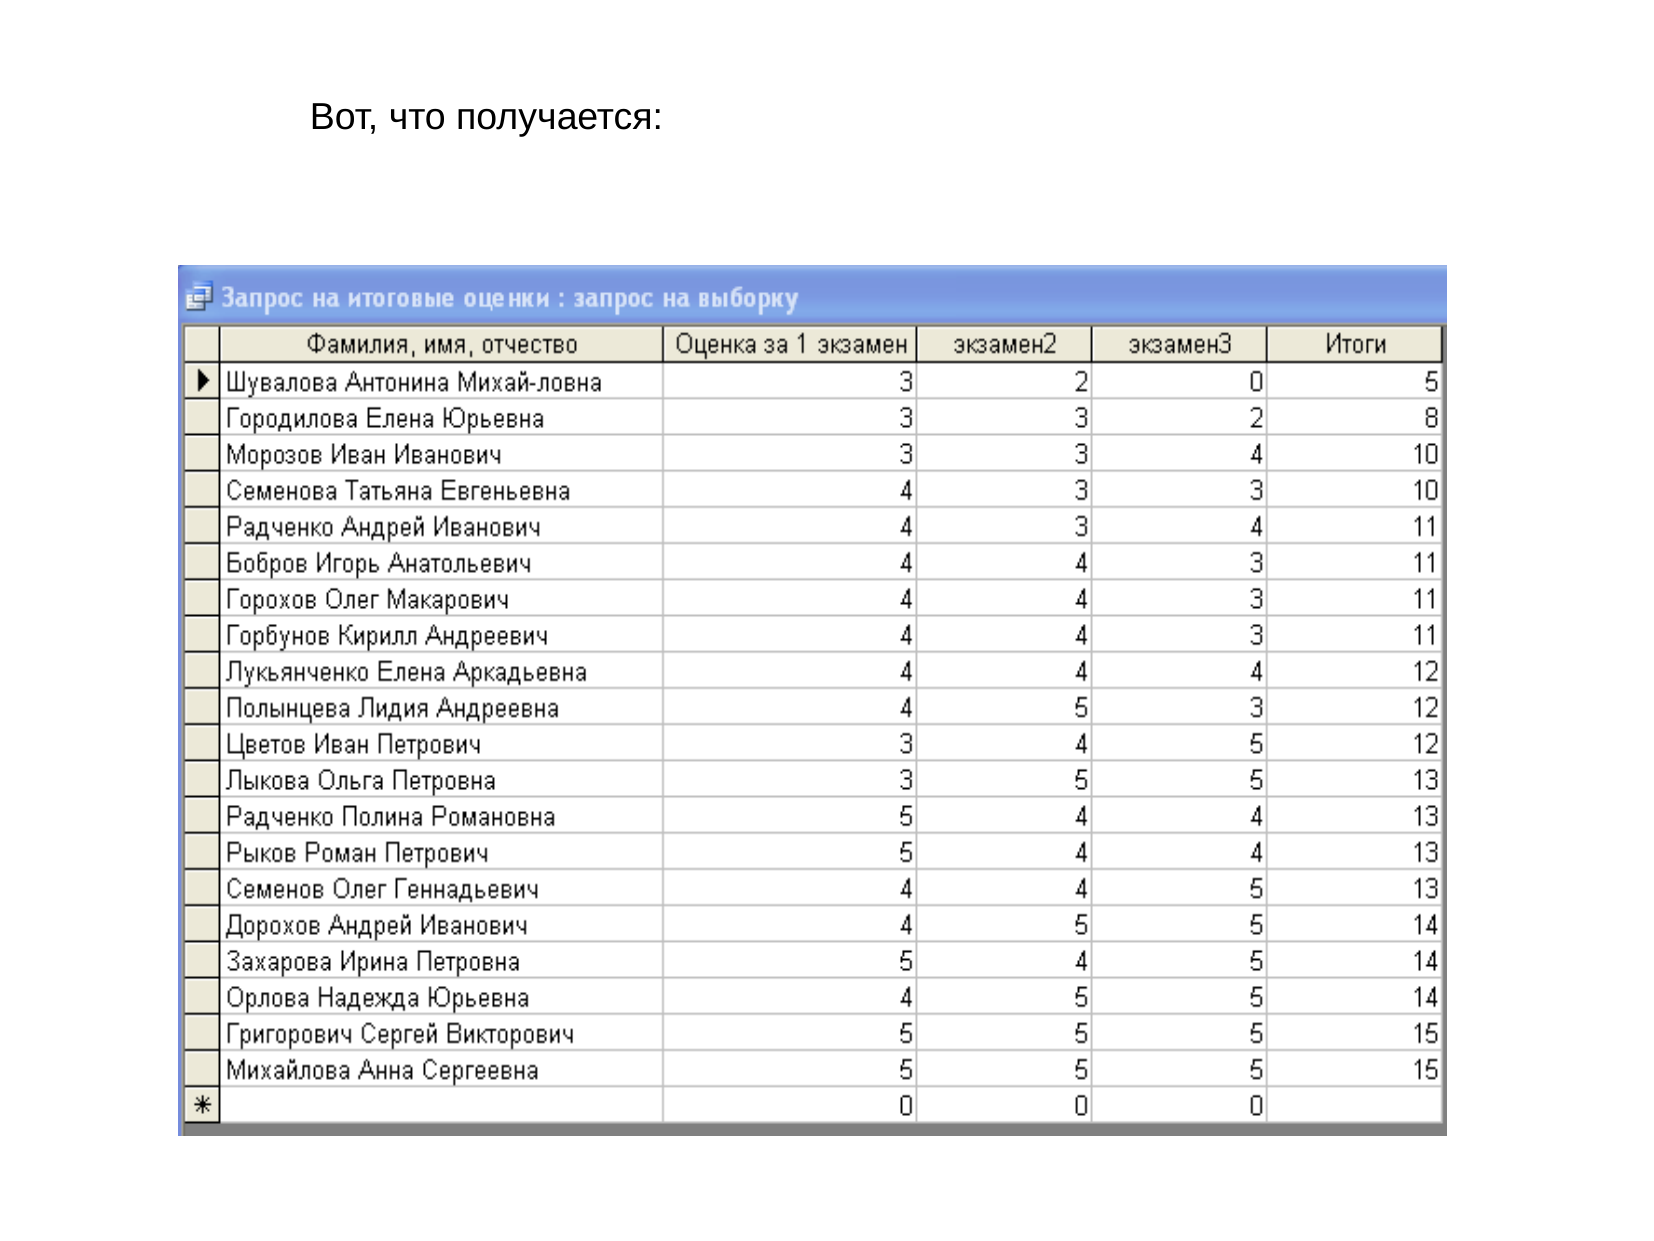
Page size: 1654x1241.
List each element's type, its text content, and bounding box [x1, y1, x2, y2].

text_box Вот, что получается: [295, 88, 1300, 146]
picture [178, 265, 1447, 1136]
